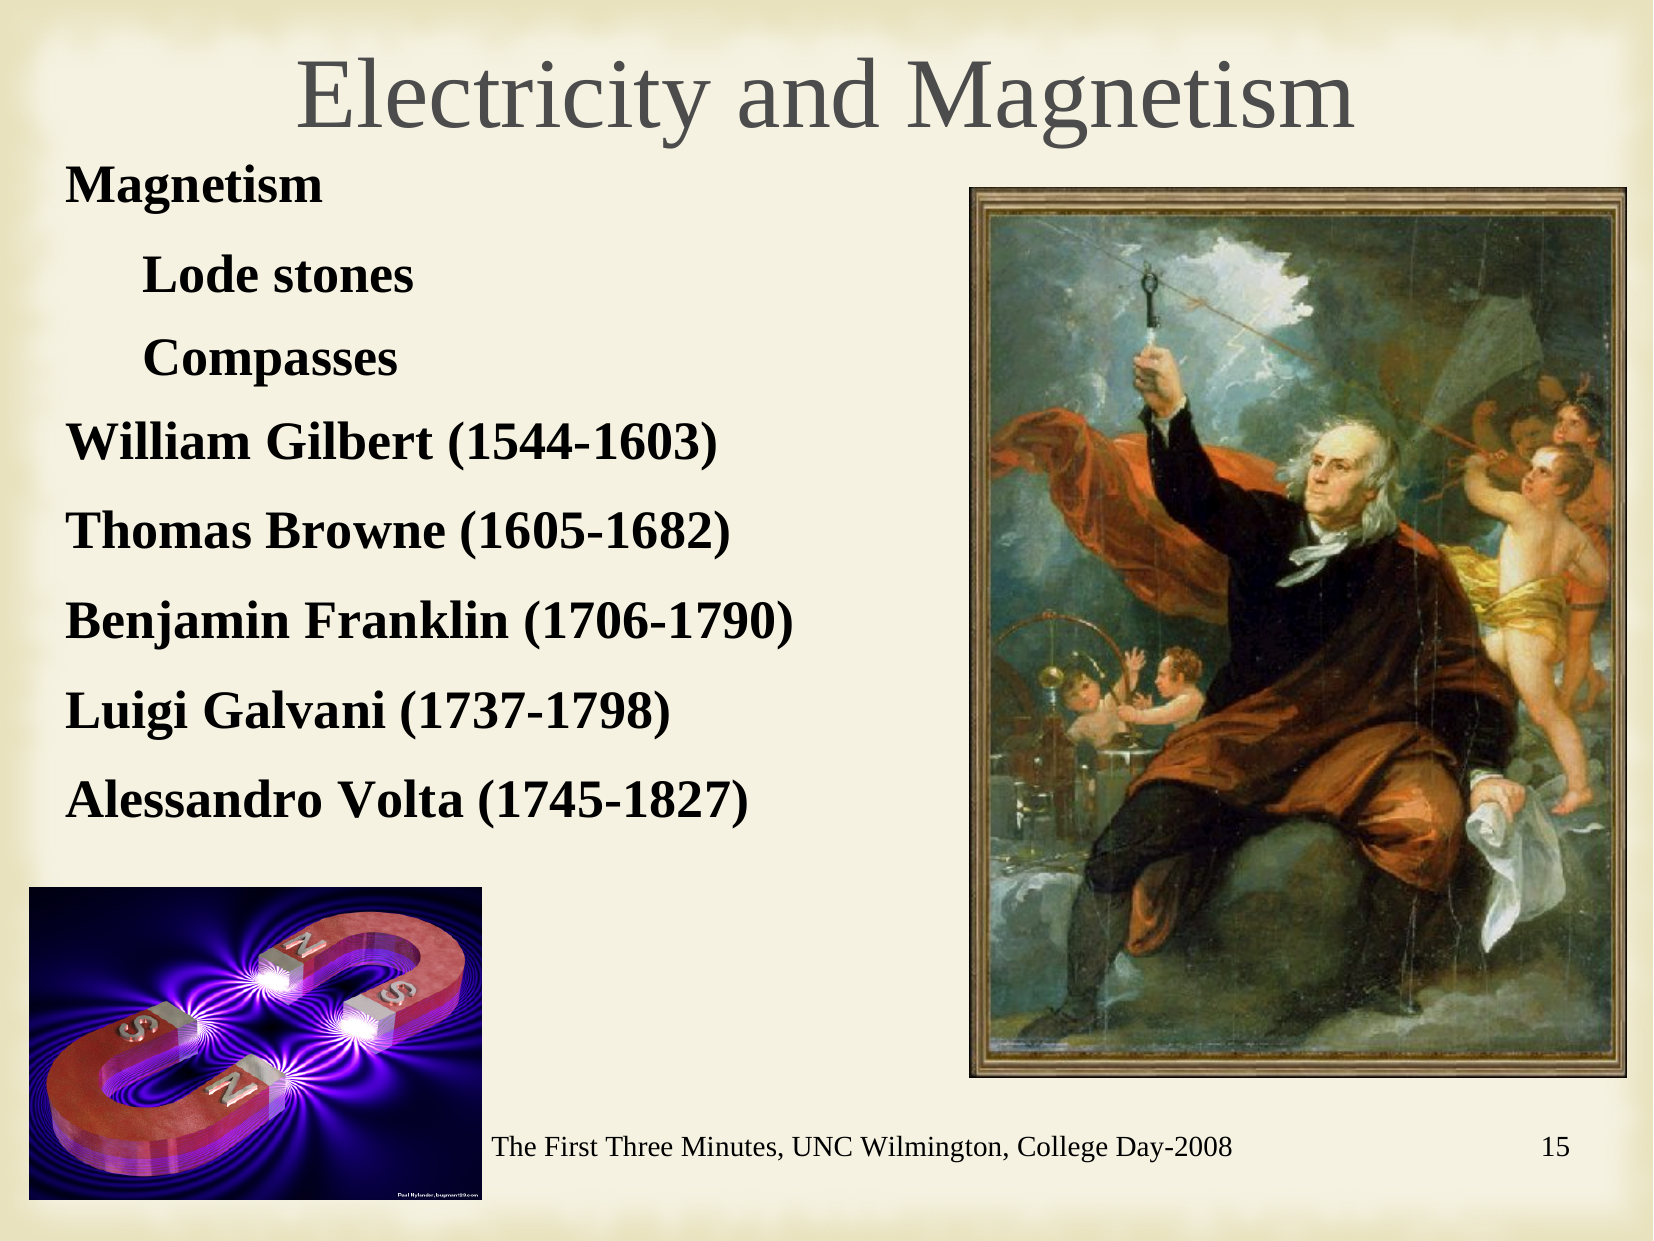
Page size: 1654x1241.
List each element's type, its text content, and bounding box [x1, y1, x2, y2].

title Electricity and Magnetism [82, 0, 1571, 198]
picture [0, 0, 1654, 1241]
list Magnetism Lode stones Compasses William Gilbert (1544-1603) Thomas Browne (1605-1682) Benjamin Franklin (1706-1790) Luigi Galvani (1737-1798) Alessandro Volta (1745-1827) [47, 154, 938, 840]
